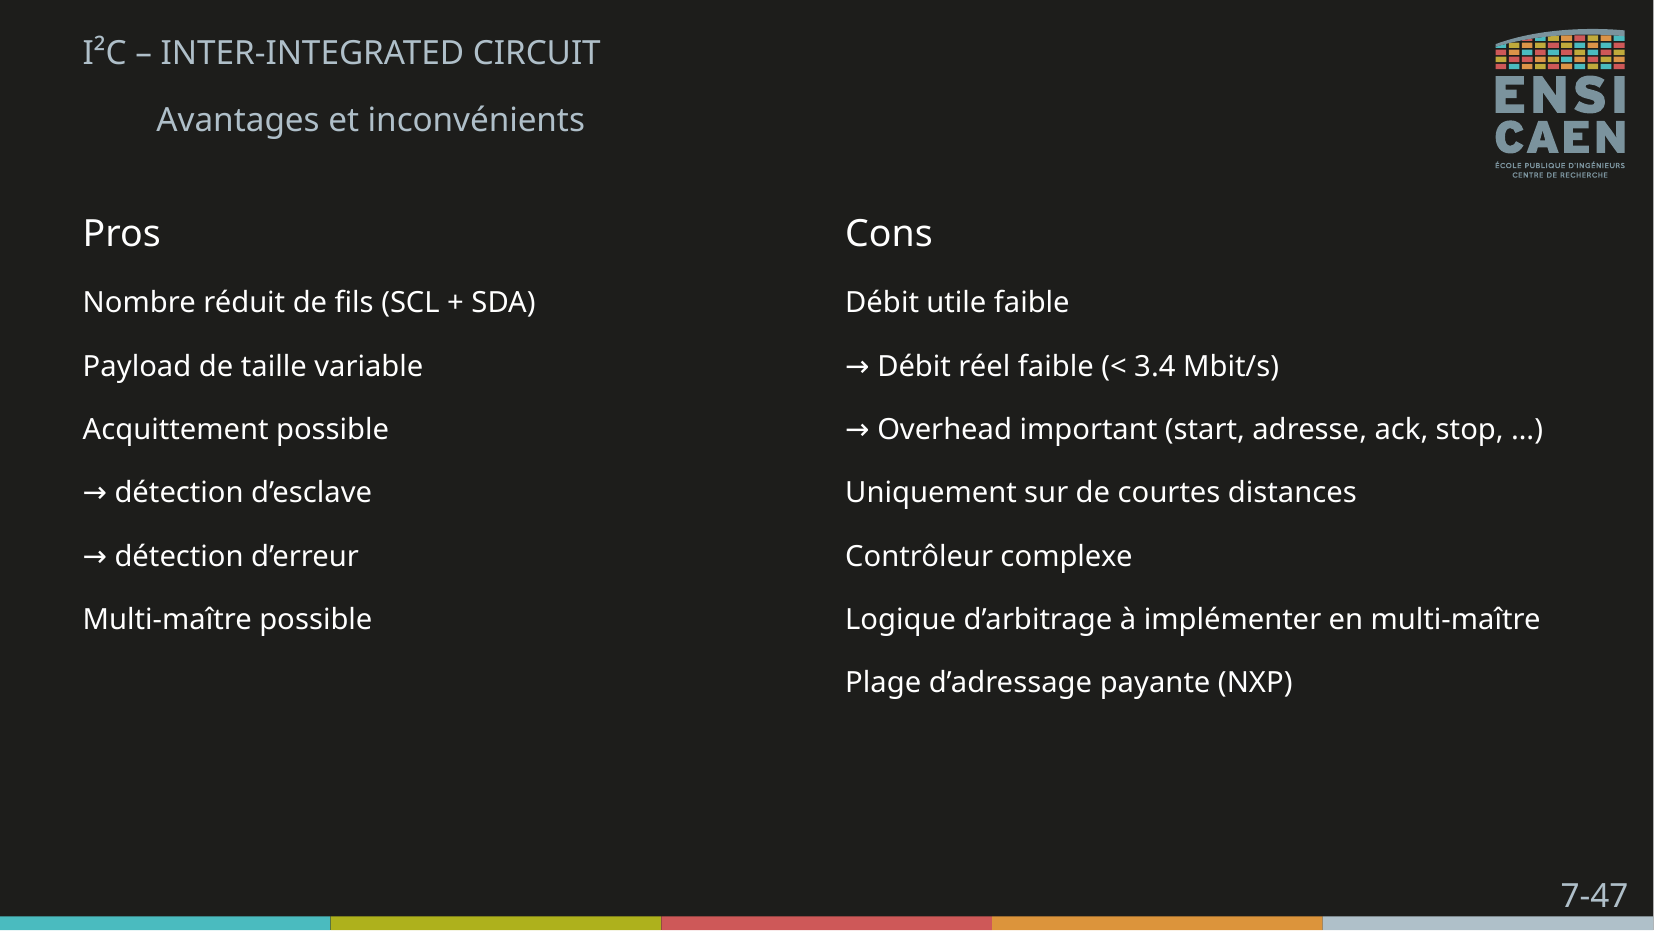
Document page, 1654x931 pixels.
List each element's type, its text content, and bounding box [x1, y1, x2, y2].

list Pros Nombre réduit de fils (SCL + SDA) Payload de taille variable Acquittement possible → détection d’esclave → détection d’erreur Multi-maître possible [82, 206, 809, 916]
title I²C – INTER-INTEGRATED CIRCUIT Avantages et inconvénients [82, 0, 1467, 148]
list Cons Débit utile faible → Débit réel faible (< 3.4 Mbit/s) → Overhead important (start, adresse, ack, stop, …) Uniquement sur de courtes distances Contrôleur complexe Logique d’arbitrage à implémenter en multi-maître Plage d’adressage payante (NXP) [845, 206, 1572, 916]
